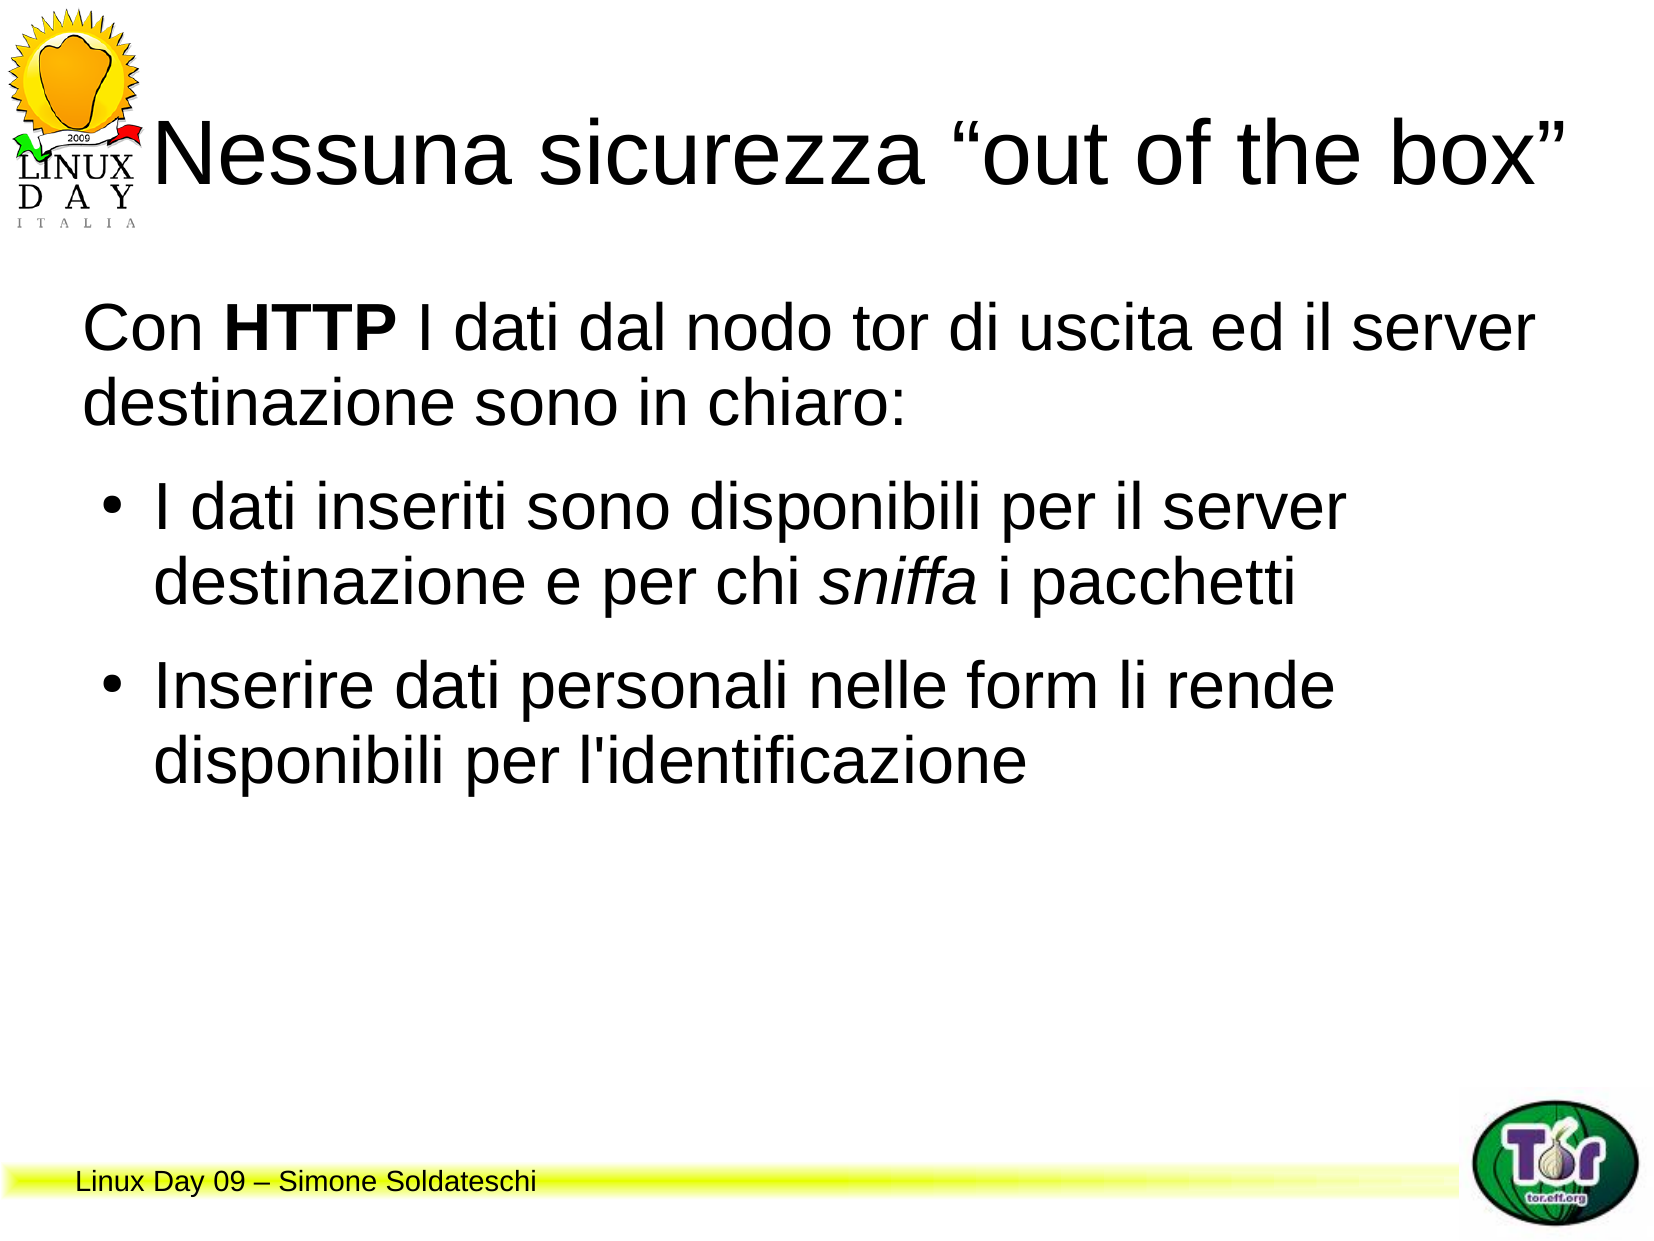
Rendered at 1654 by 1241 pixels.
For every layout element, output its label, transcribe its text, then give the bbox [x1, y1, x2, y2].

picture [1459, 1087, 1653, 1240]
picture [0, 0, 151, 235]
list Con HTTP I dati dal nodo tor di uscita ed il server destinazione sono in chiaro: I dati inseriti sono disponibili per il server destinazione e per chi sniffa i pacchetti Inserire dati personali nelle form li rende disponibili per l'identificazione [82, 290, 1571, 1109]
title Nessuna sicurezza “out of the box” [150, 49, 1571, 257]
